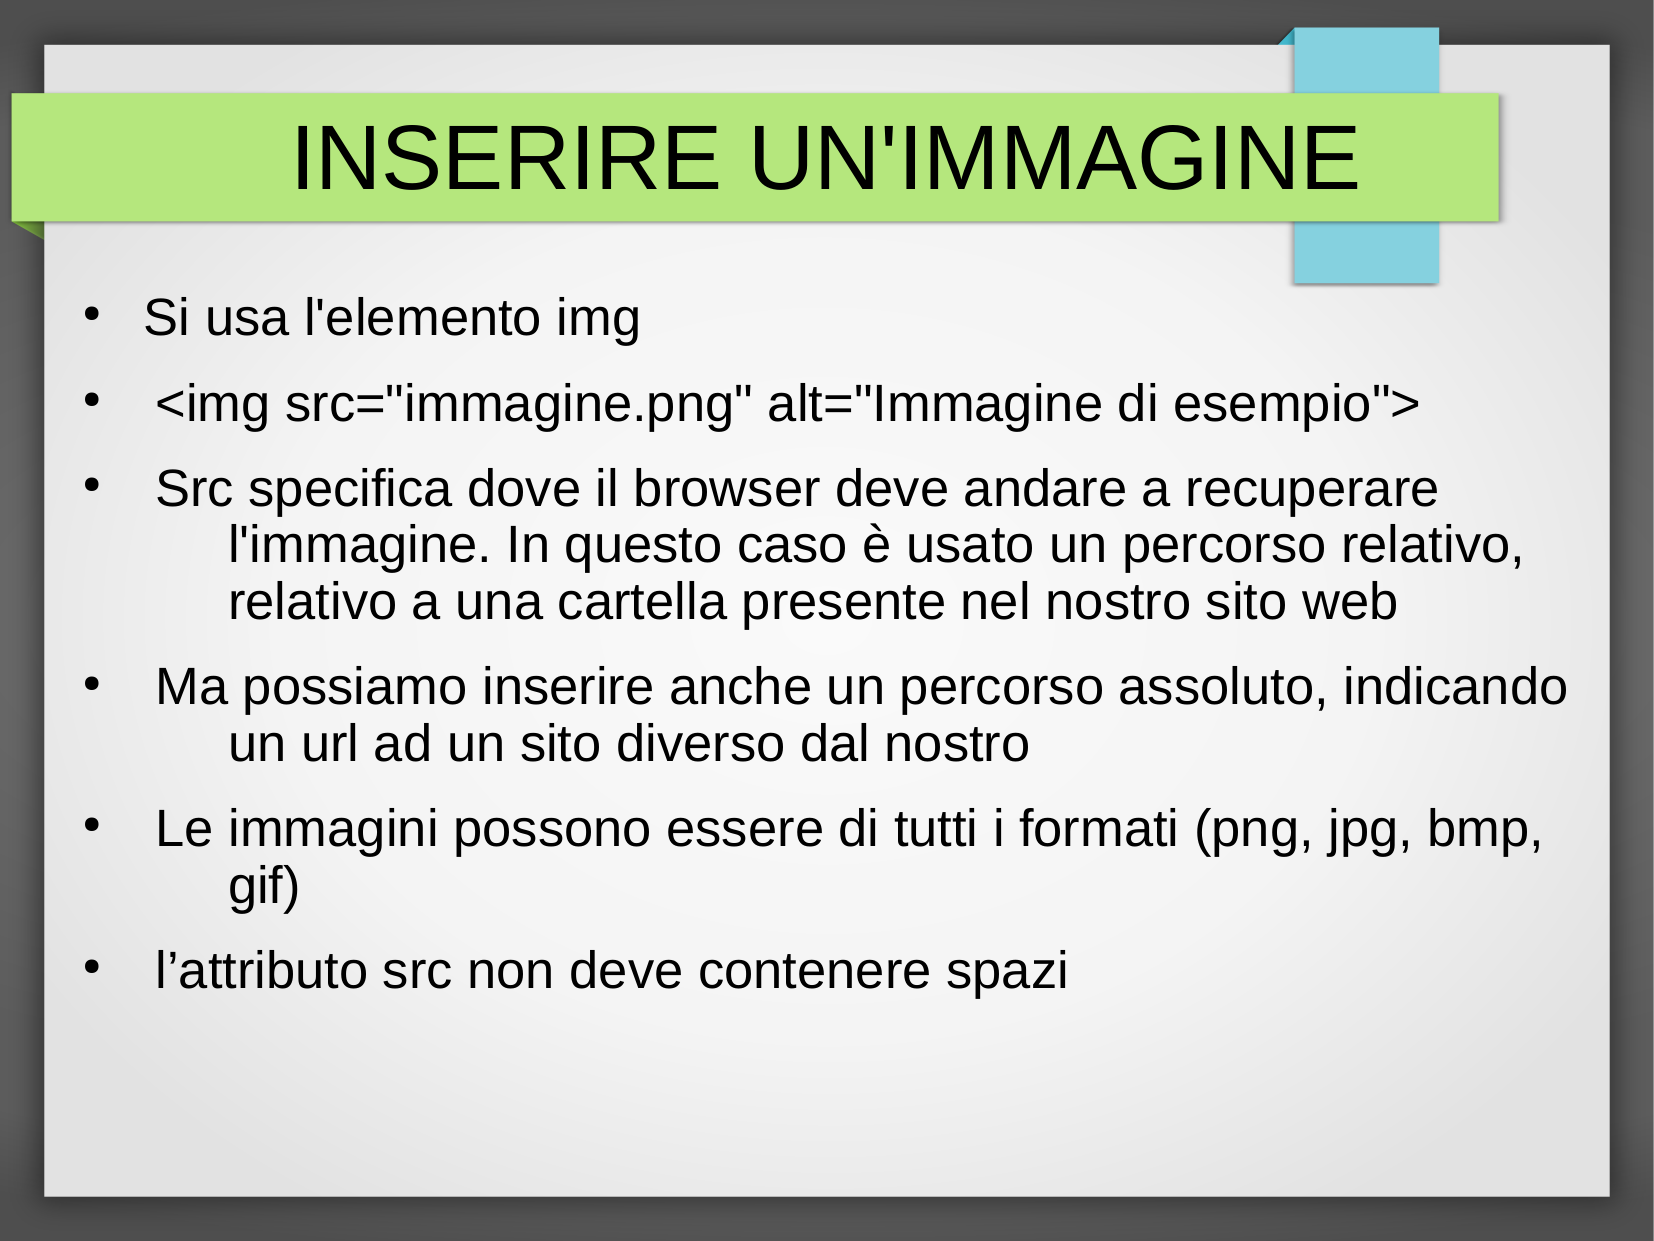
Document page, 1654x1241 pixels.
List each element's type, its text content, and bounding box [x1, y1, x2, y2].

picture [0, 0, 1654, 1241]
list Si usa l'elemento img <img src="immagine.png" alt="Immagine di esempio"> Src specifica dove il browser deve andare a recuperare l'immagine. In questo caso è usato un percorso relativo, relativo a una cartella presente nel nostro sito web Ma possiamo inserire anche un percorso assoluto, indicando un url ad un sito diverso dal nostro Le immagini possono essere di tutti i formati (png, jpg, bmp, gif) l’attributo src non deve contenere spazi [82, 290, 1571, 1010]
title INSERIRE UN'IMMAGINE [82, 49, 1571, 257]
